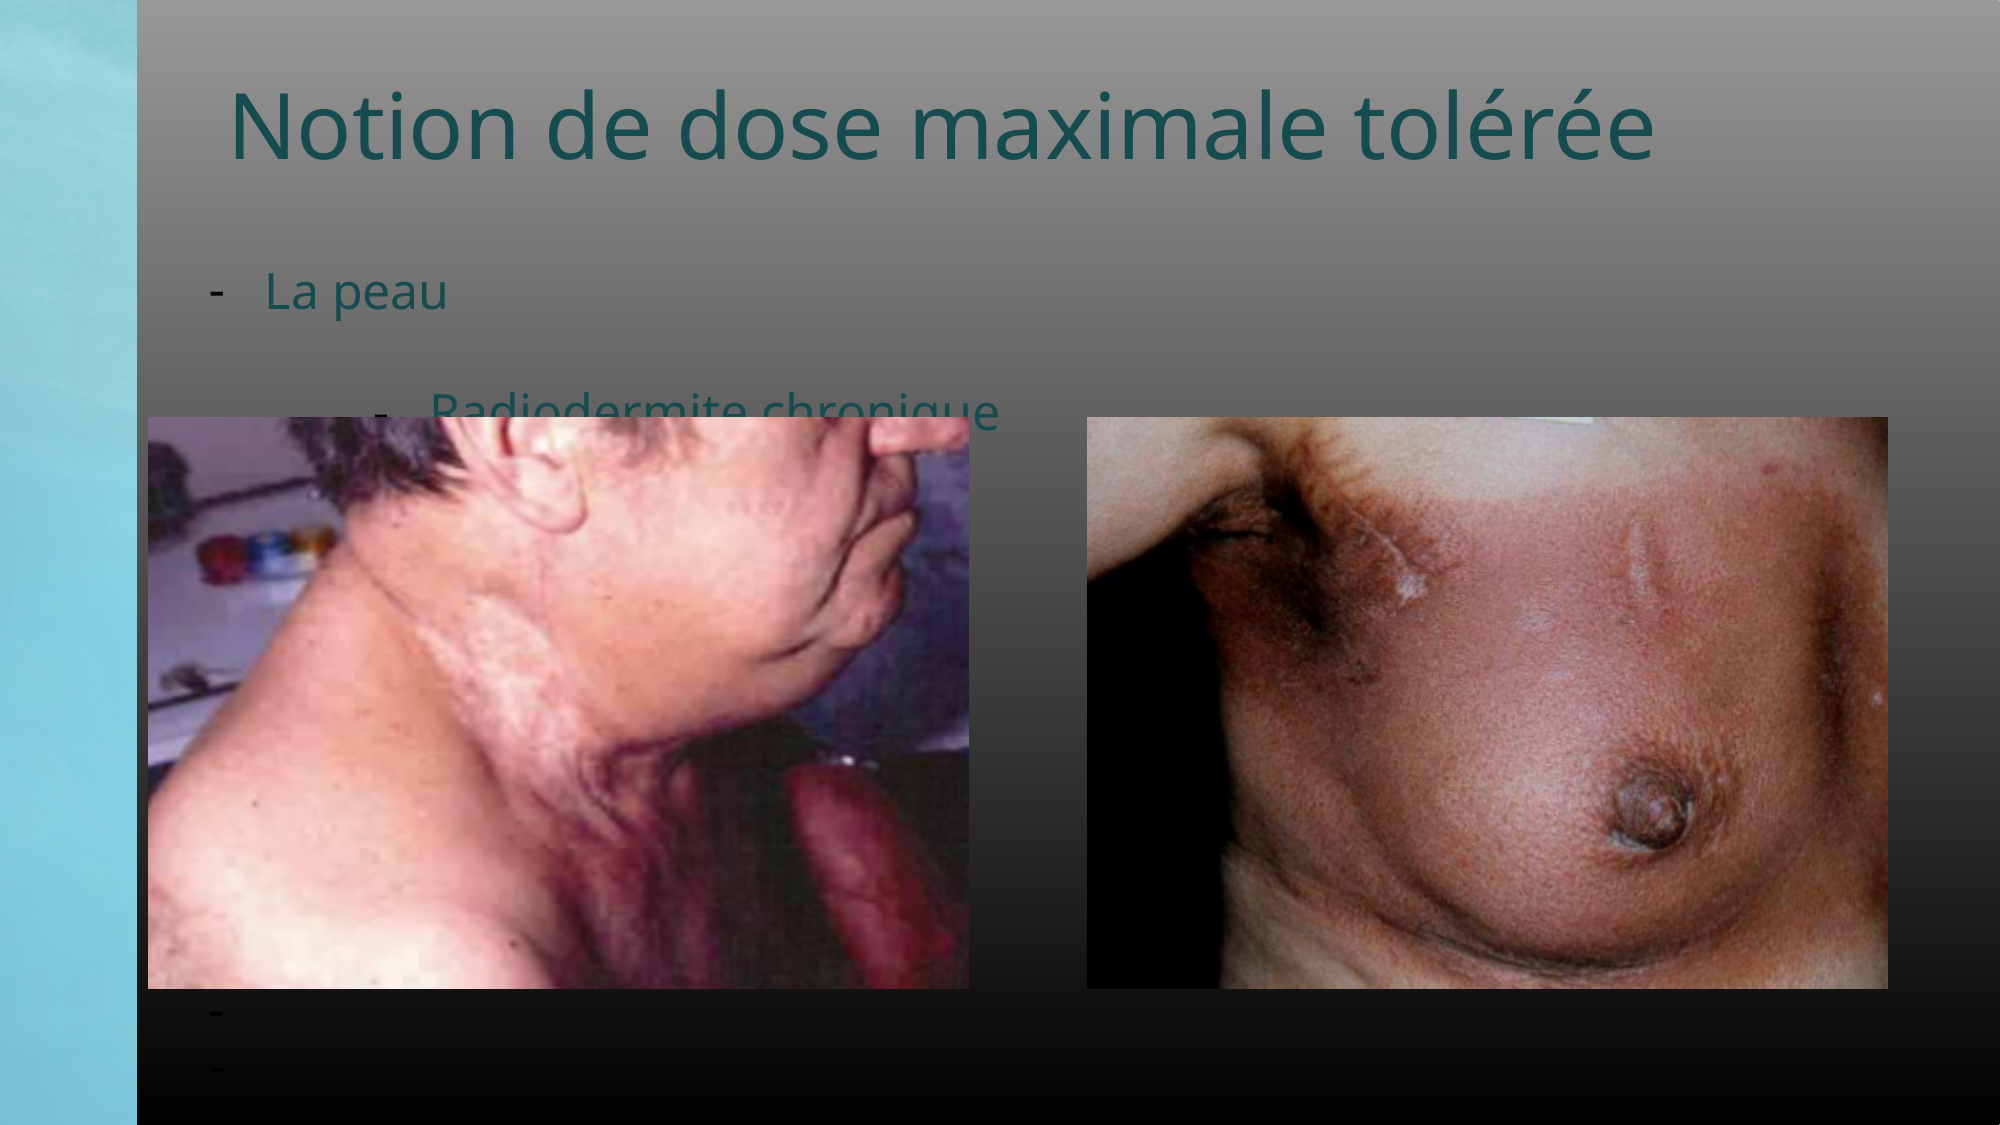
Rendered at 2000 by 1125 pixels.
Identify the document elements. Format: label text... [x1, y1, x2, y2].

picture [1087, 417, 1888, 989]
picture [148, 417, 969, 989]
list La peau Radiodermite chronique [193, 199, 1981, 1060]
title Notion de dose maximale tolérée [212, 62, 1728, 188]
